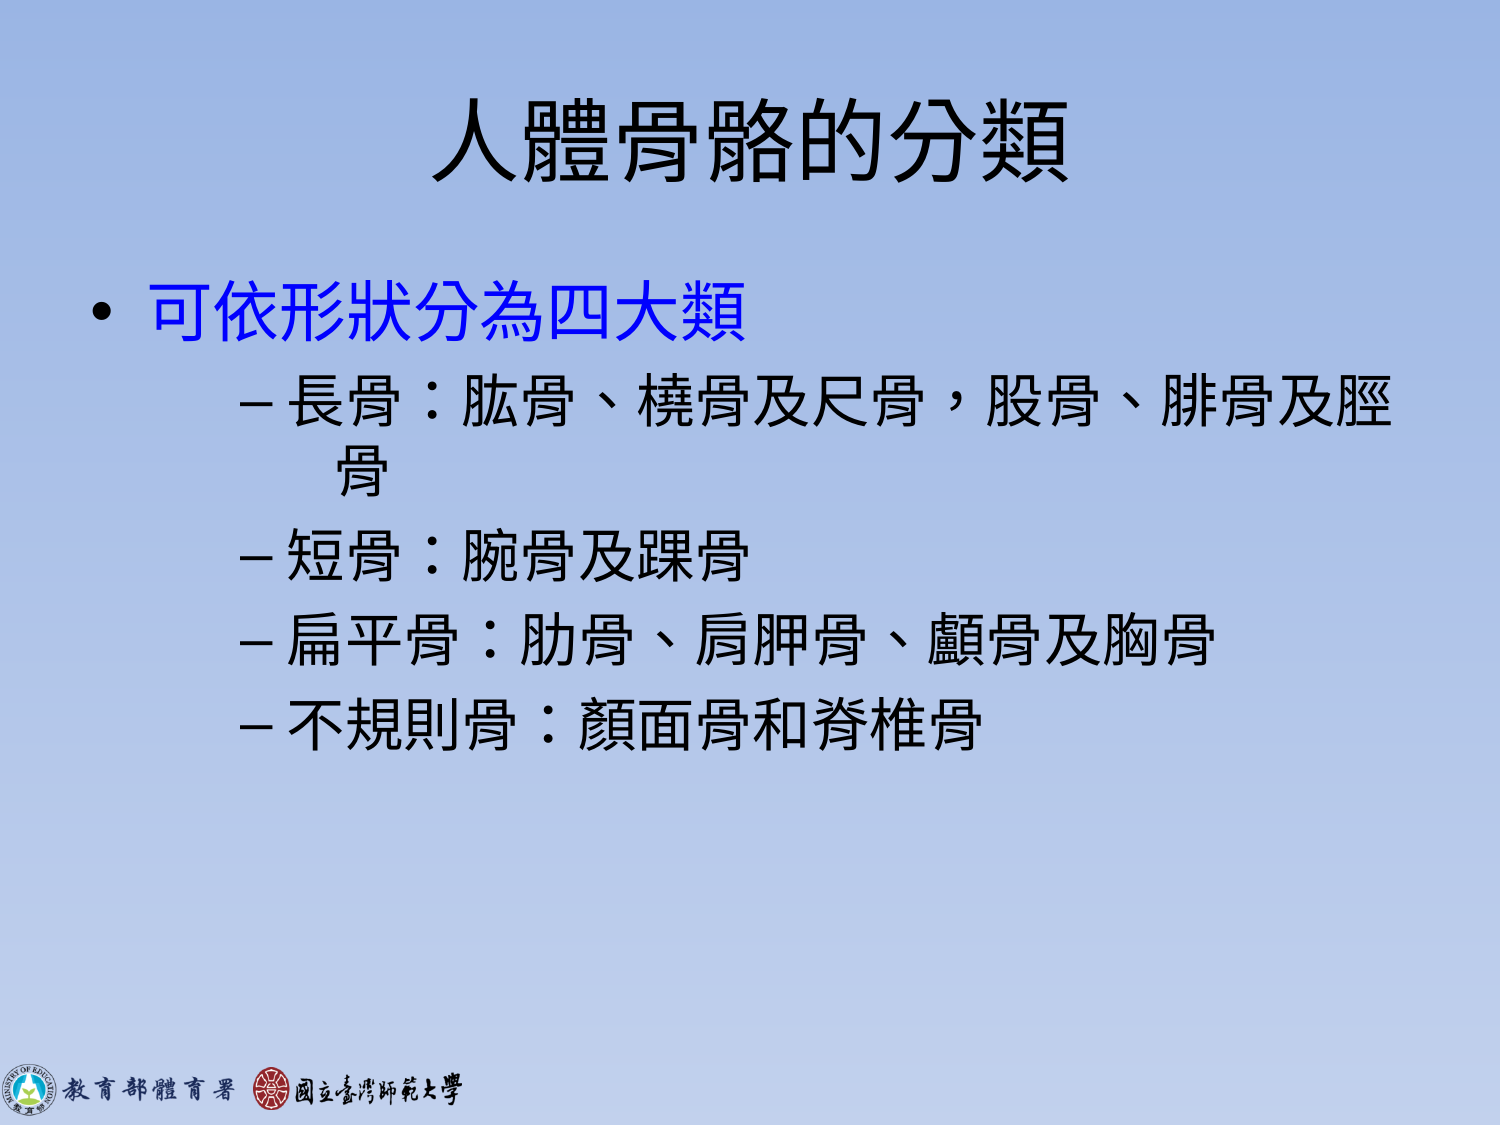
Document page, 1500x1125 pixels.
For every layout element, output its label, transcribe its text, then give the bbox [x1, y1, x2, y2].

list 可依形狀分為四大類 長骨：肱骨、橈骨及尺骨，股骨、腓骨及脛骨 短骨：腕骨及踝骨 扁平骨：肋骨、肩胛骨、顱骨及胸骨 不規則骨：顏面骨和脊椎骨 [75, 262, 1426, 1005]
title 人體骨骼的分類 [75, 45, 1426, 233]
